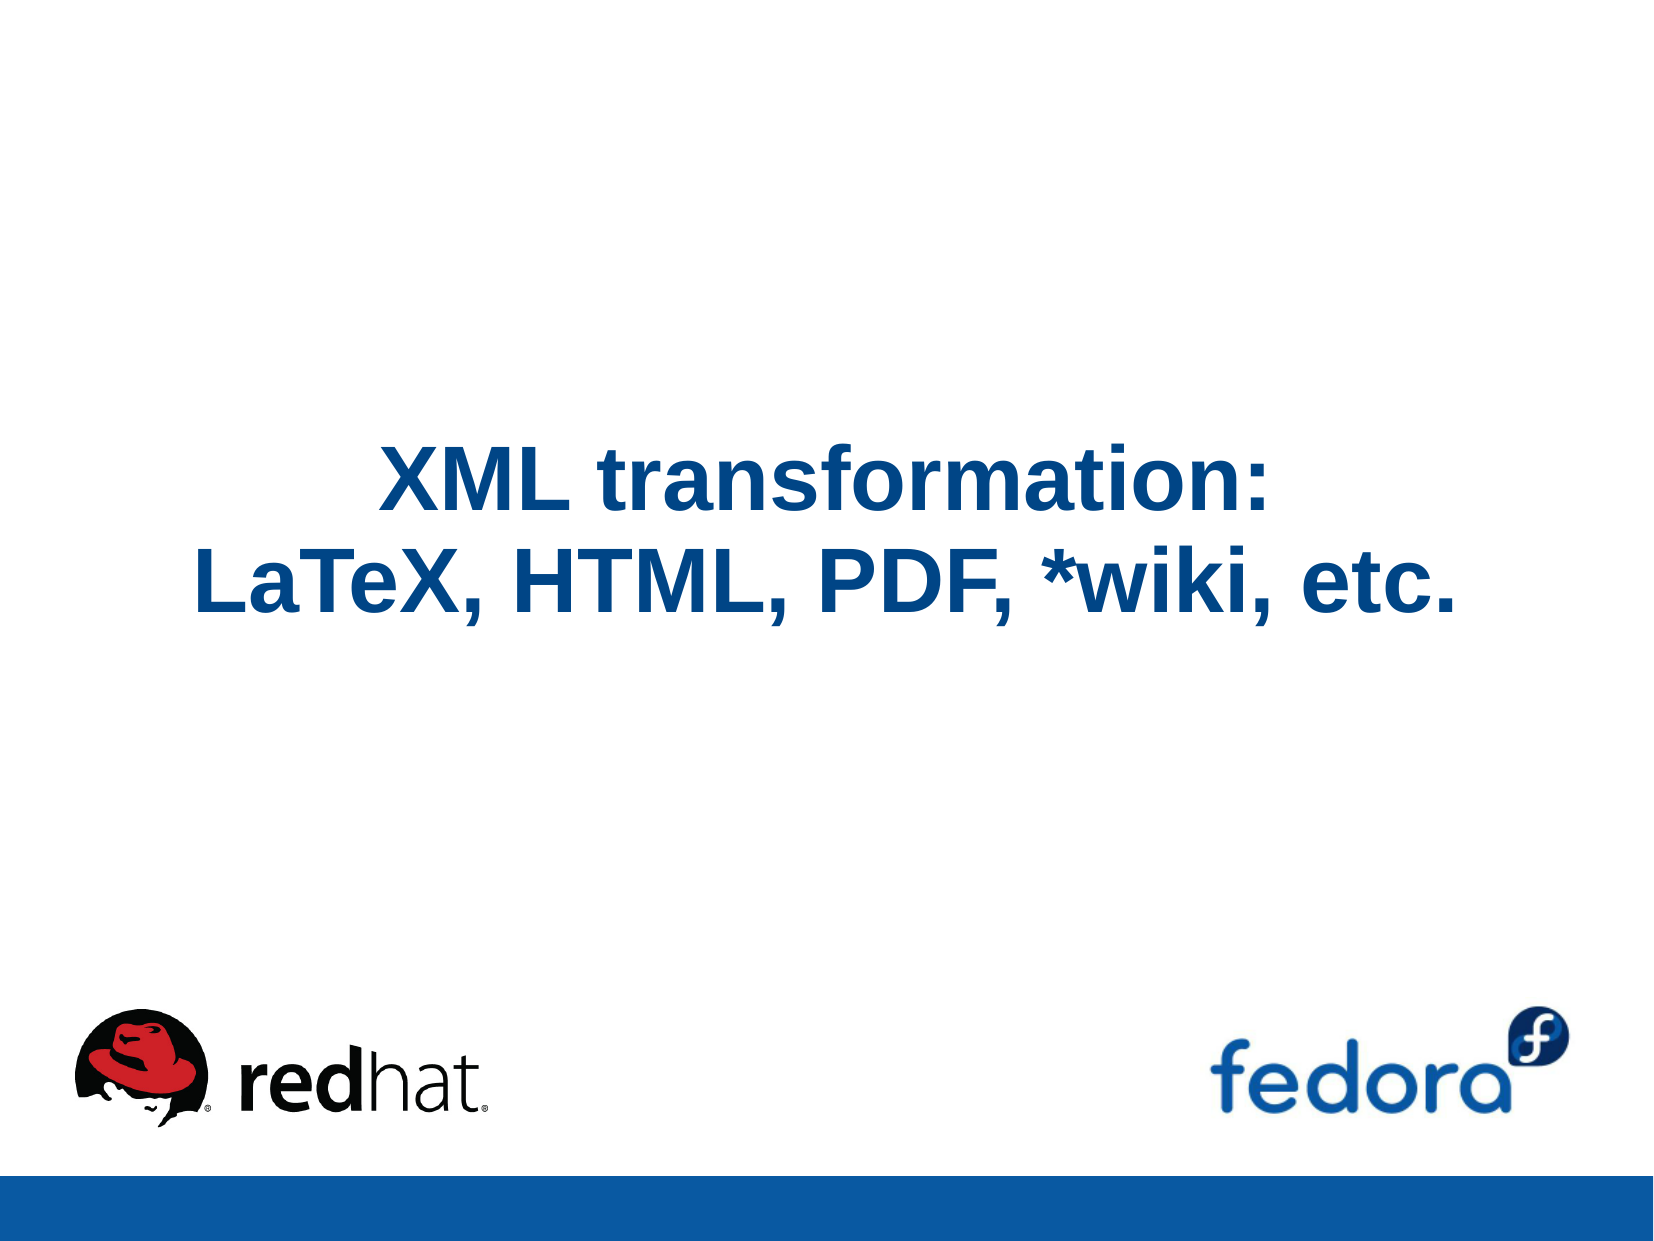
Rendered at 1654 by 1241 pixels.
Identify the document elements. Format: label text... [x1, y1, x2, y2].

picture [75, 1009, 488, 1142]
picture [0, 1176, 1654, 1241]
picture [1200, 997, 1576, 1125]
subtitle XML transformation: LaTeX, HTML, PDF, *wiki, etc. [82, 56, 1571, 1102]
